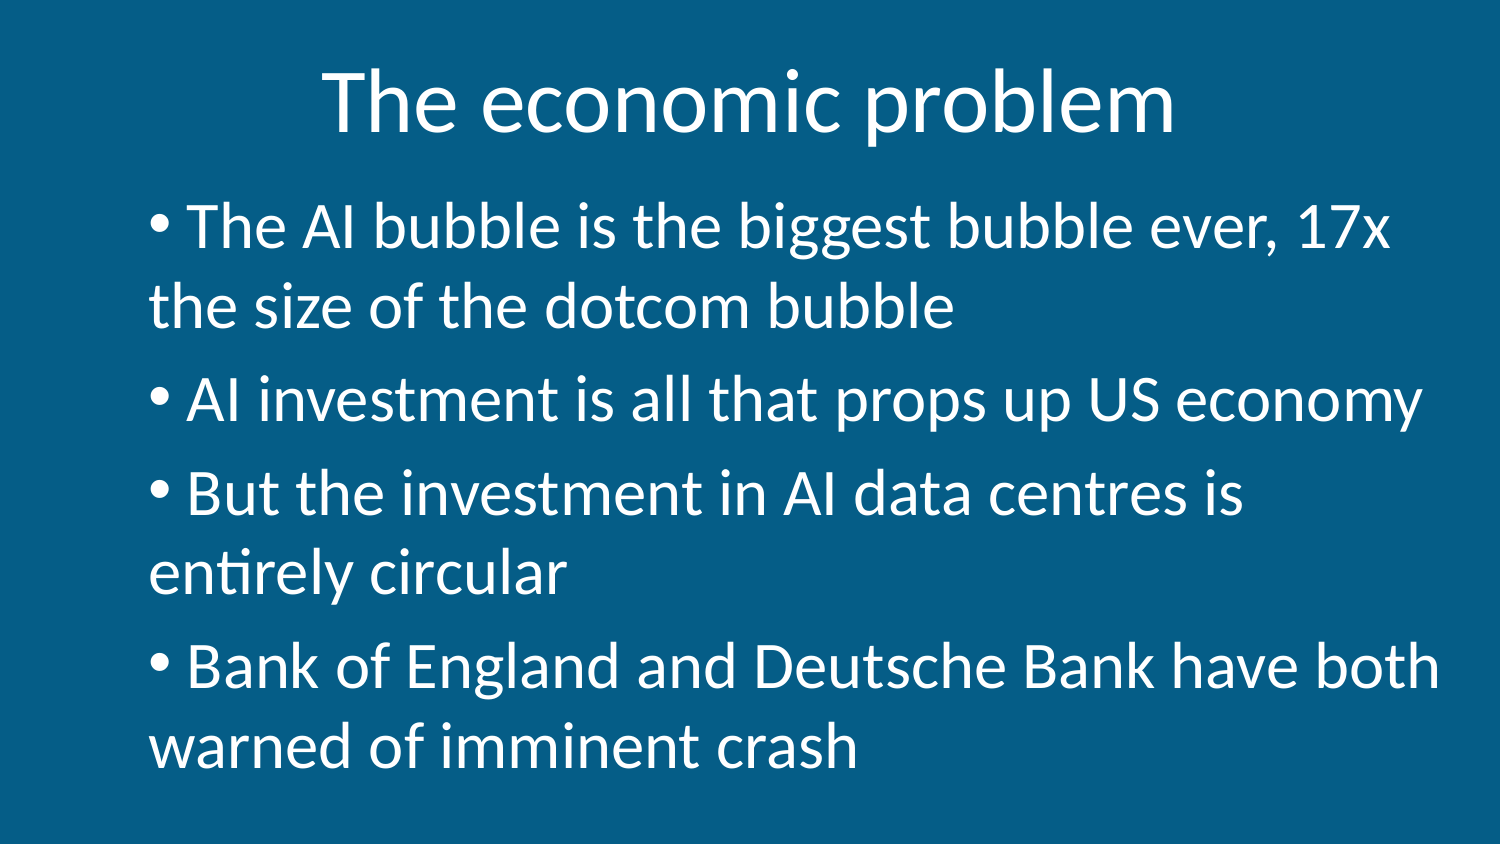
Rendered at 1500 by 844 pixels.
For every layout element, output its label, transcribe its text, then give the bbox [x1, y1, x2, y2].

list The AI bubble is the biggest bubble ever, 17x the size of the dotcom bubble AI investment is all that props up US economy But the investment in AI data centres is entirely circular Bank of England and Deutsche Bank have both warned of imminent crash [75, 174, 1465, 816]
title The economic problem [75, 33, 1425, 174]
